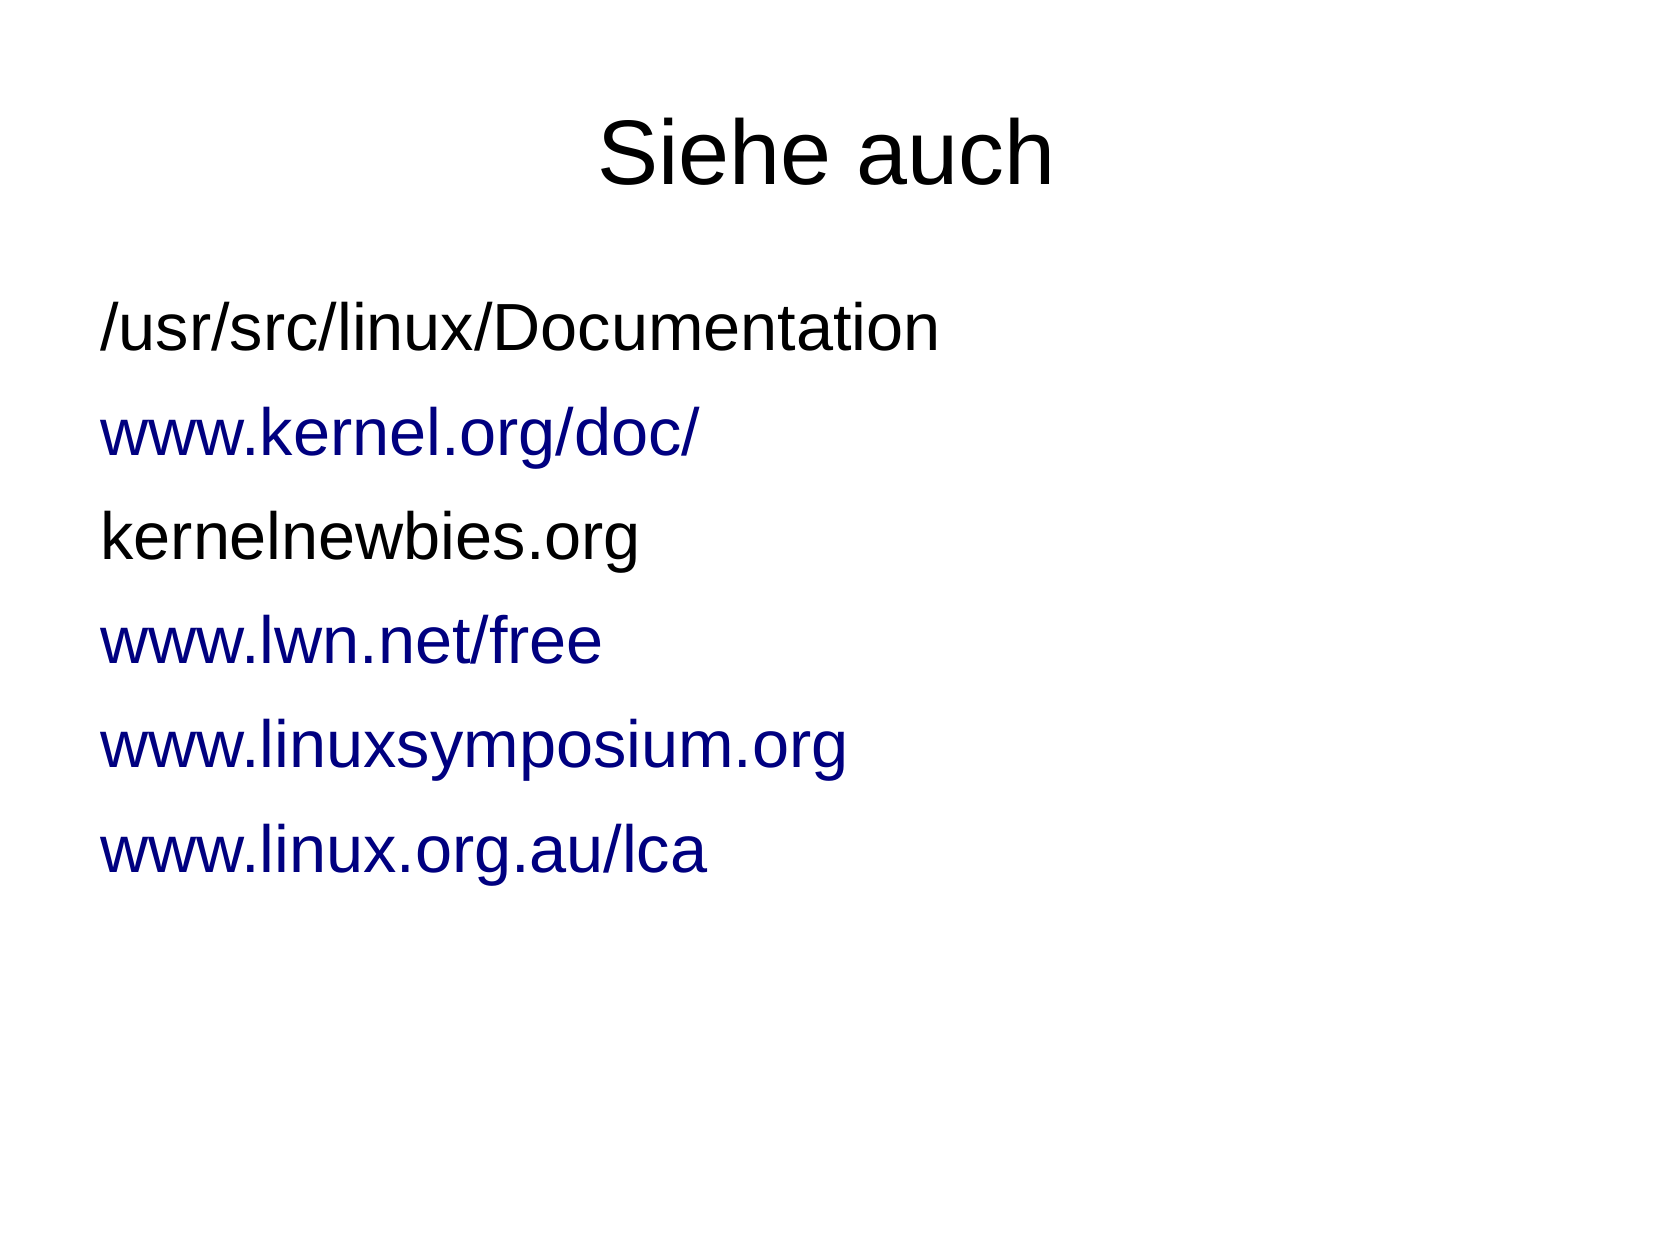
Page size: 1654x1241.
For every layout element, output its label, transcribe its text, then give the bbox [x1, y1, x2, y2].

list /usr/src/linux/Documentation www.kernel.org/doc/ kernelnewbies.org www.lwn.net/free www.linuxsymposium.org www.linux.org.au/lca [82, 290, 1571, 1094]
title Siehe auch [82, 56, 1571, 250]
